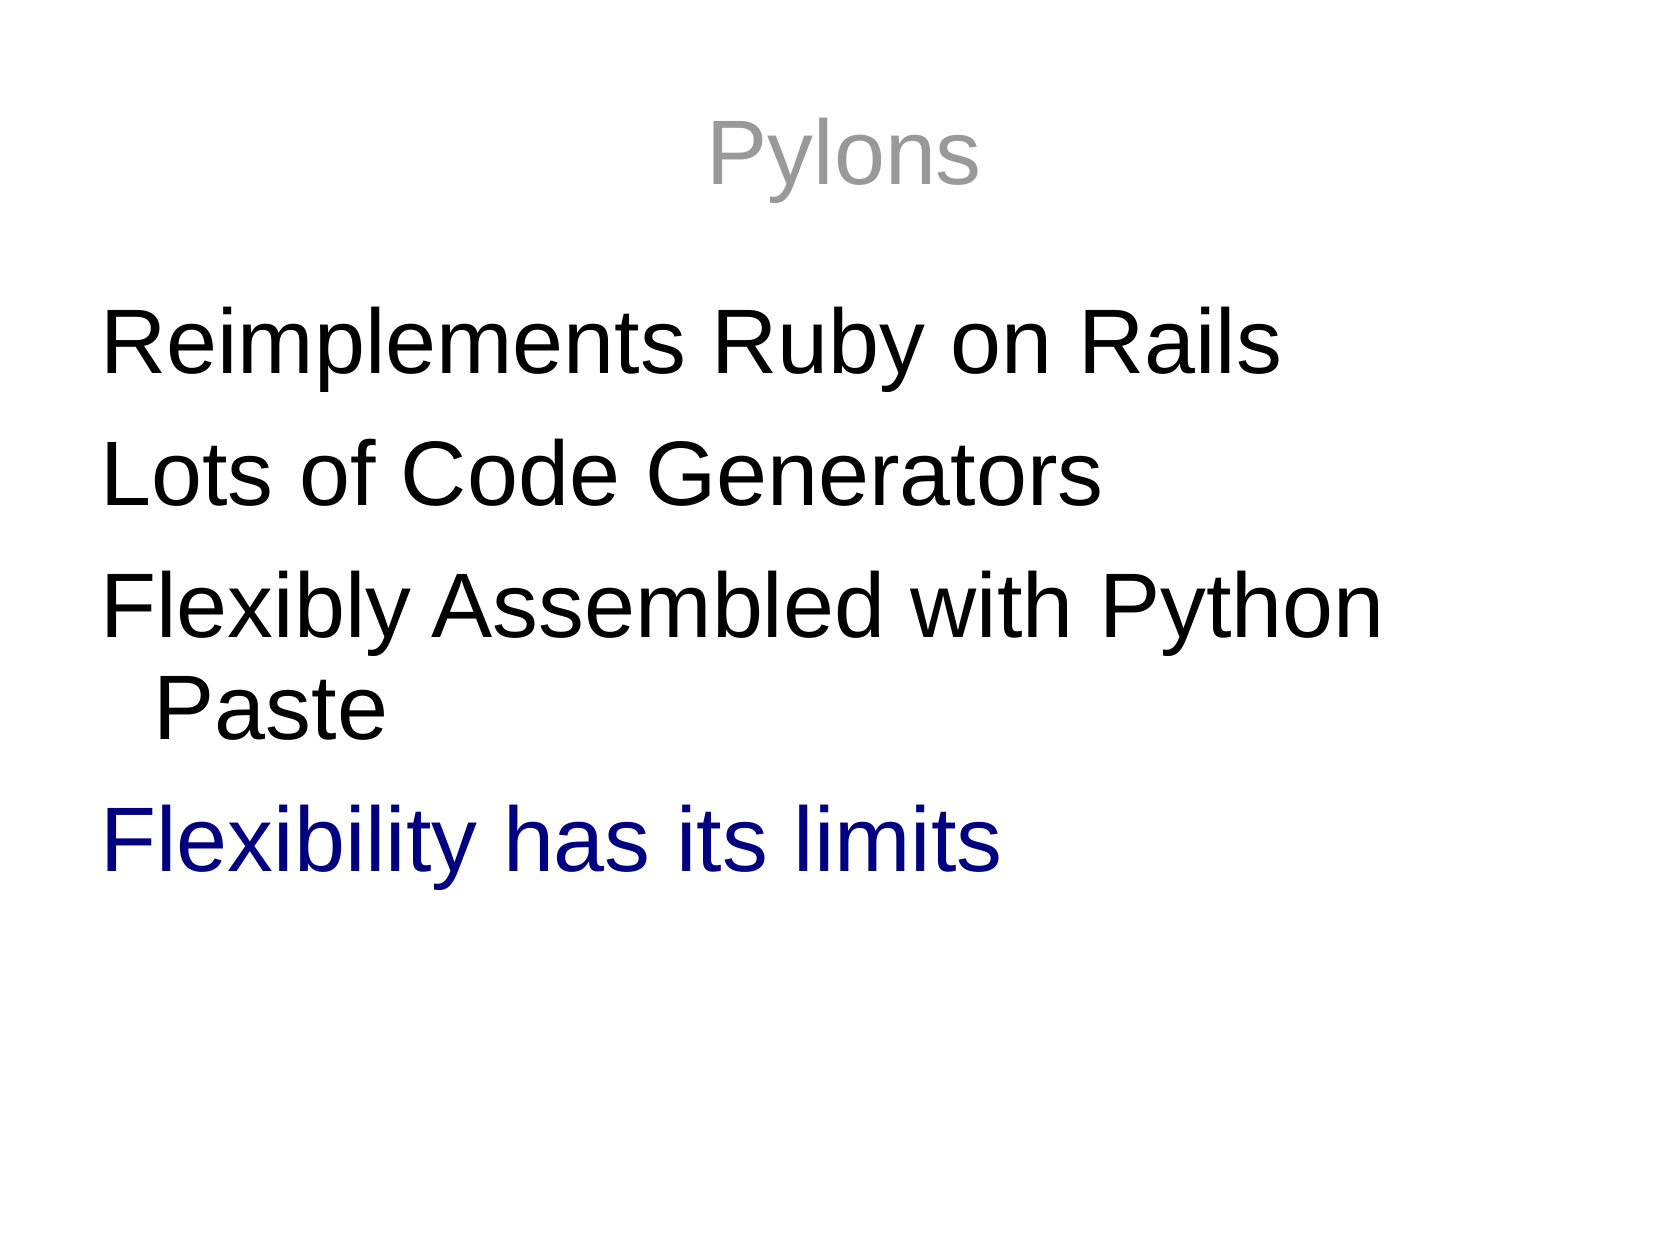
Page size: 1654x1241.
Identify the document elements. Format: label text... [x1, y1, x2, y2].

title Pylons [82, 49, 1571, 257]
list Reimplements Ruby on Rails Lots of Code Generators Flexibly Assembled with Python Paste Flexibility has its limits [82, 290, 1571, 1094]
